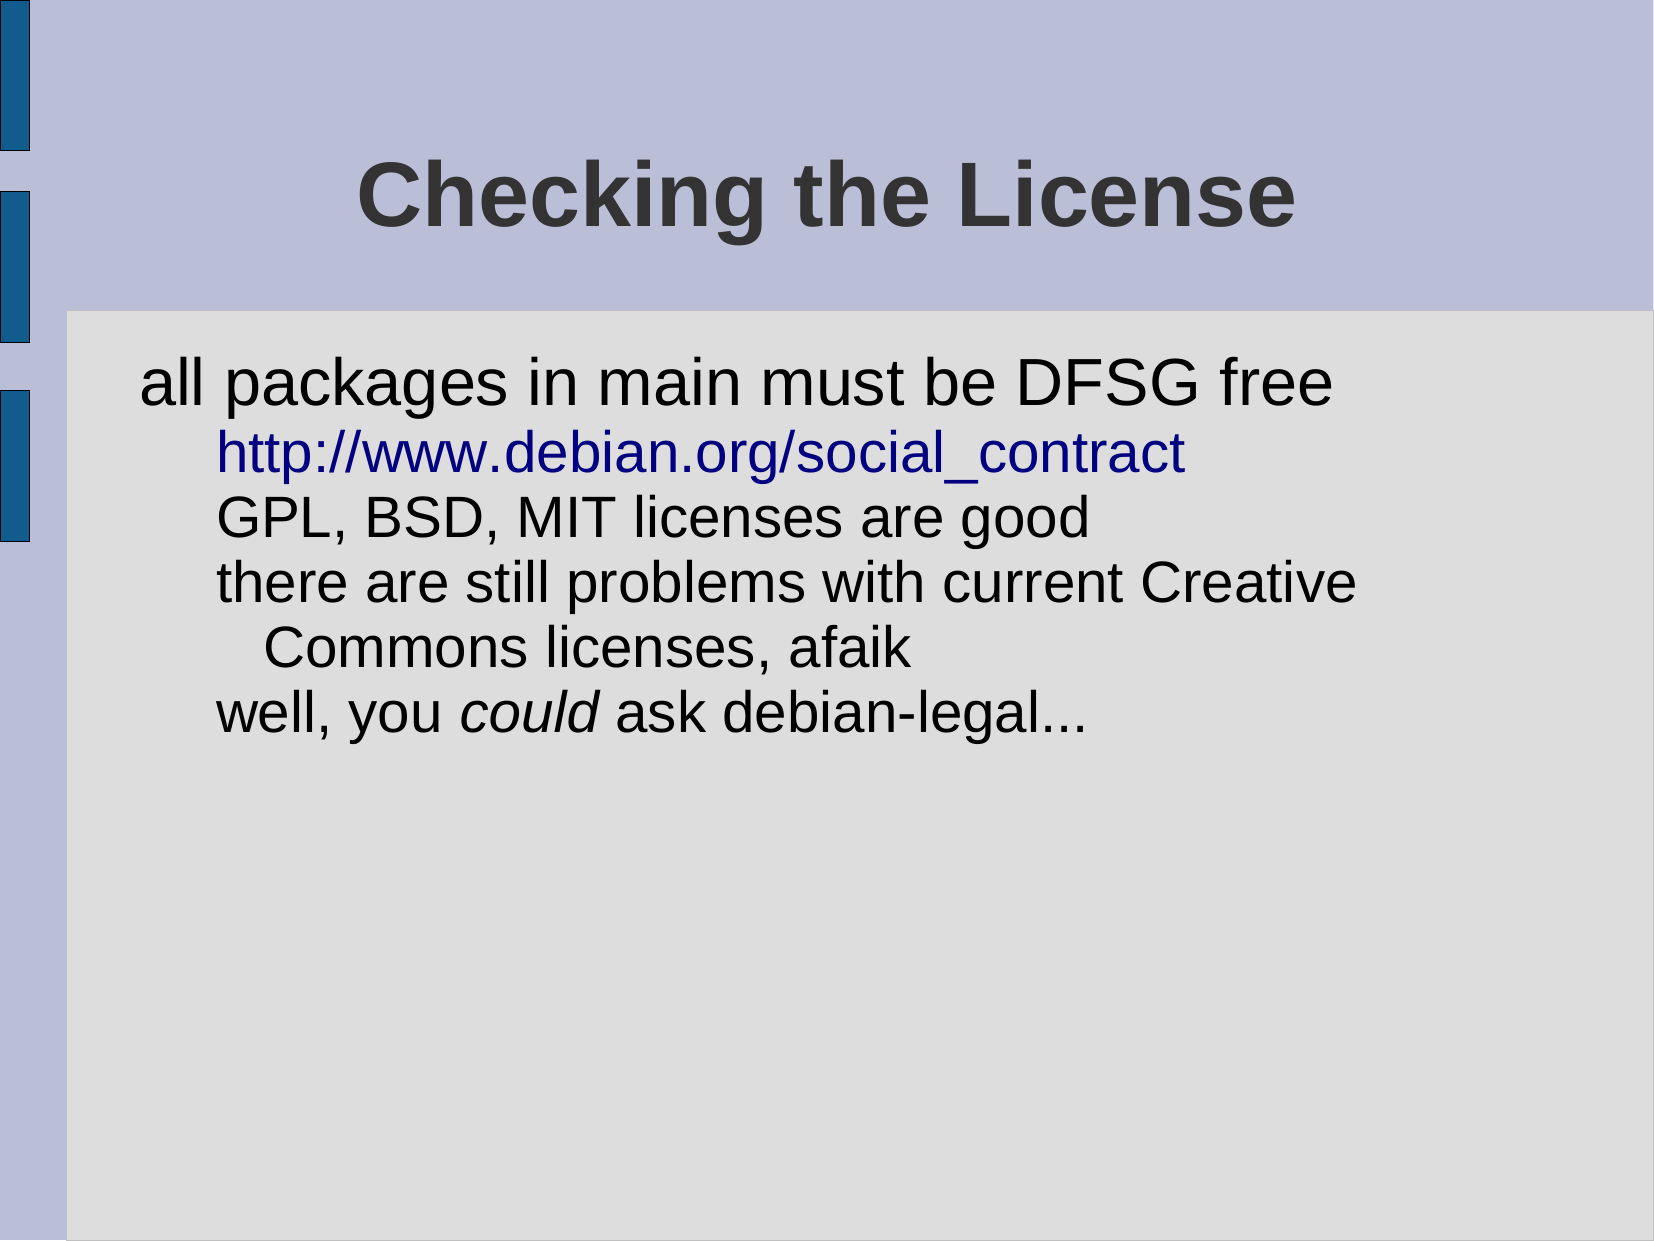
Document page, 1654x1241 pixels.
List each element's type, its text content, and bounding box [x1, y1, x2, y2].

list all packages in main must be DFSG free http://www.debian.org/social_contract GPL, BSD, MIT licenses are good there are still problems with current Creative Commons licenses, afaik well, you could ask debian-legal... [121, 344, 1534, 1127]
title Checking the License [121, 91, 1534, 299]
